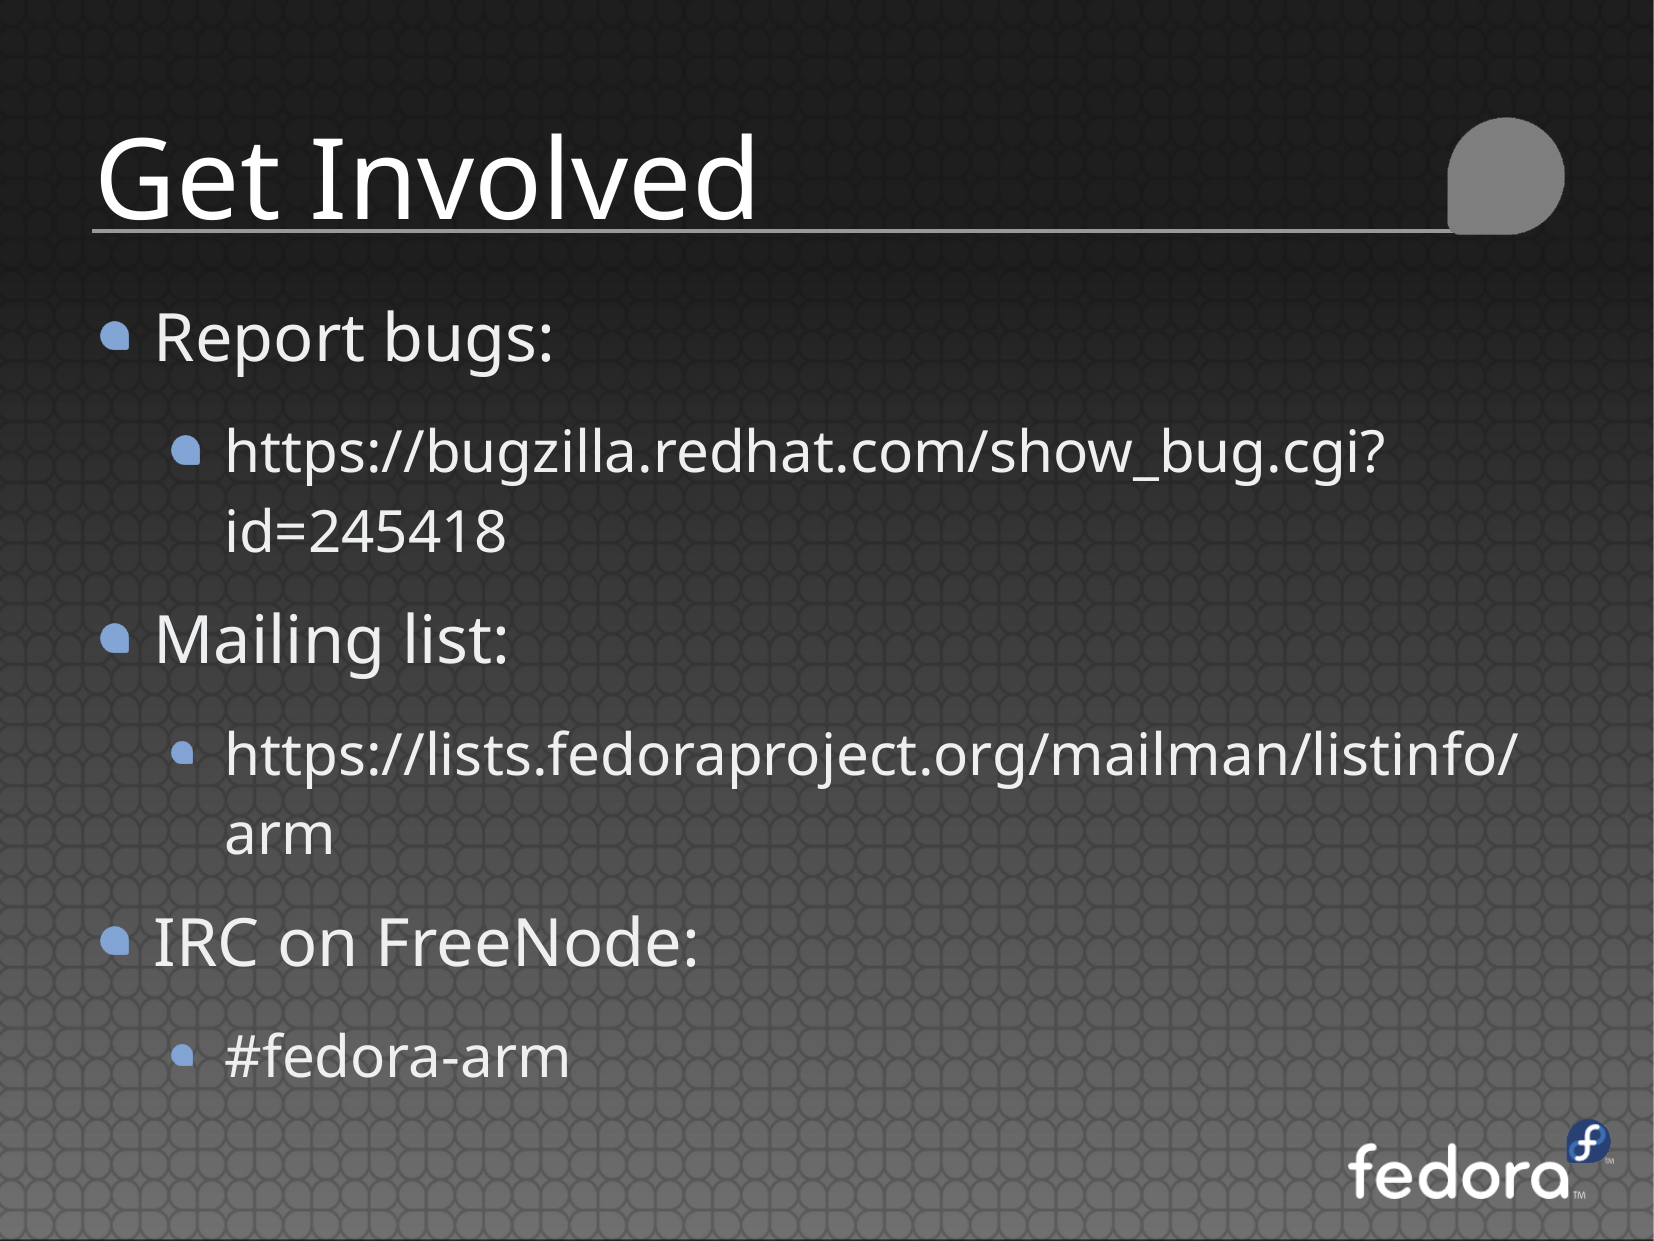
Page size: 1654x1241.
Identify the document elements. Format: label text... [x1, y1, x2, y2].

title Get Involved [94, 100, 1426, 251]
list Report bugs: https://bugzilla.redhat.com/show_bug.cgi?id=245418 Mailing list: https://lists.fedoraproject.org/mailman/listinfo/arm IRC on FreeNode: #fedora-arm [82, 290, 1571, 1094]
picture [0, 0, 1654, 1241]
